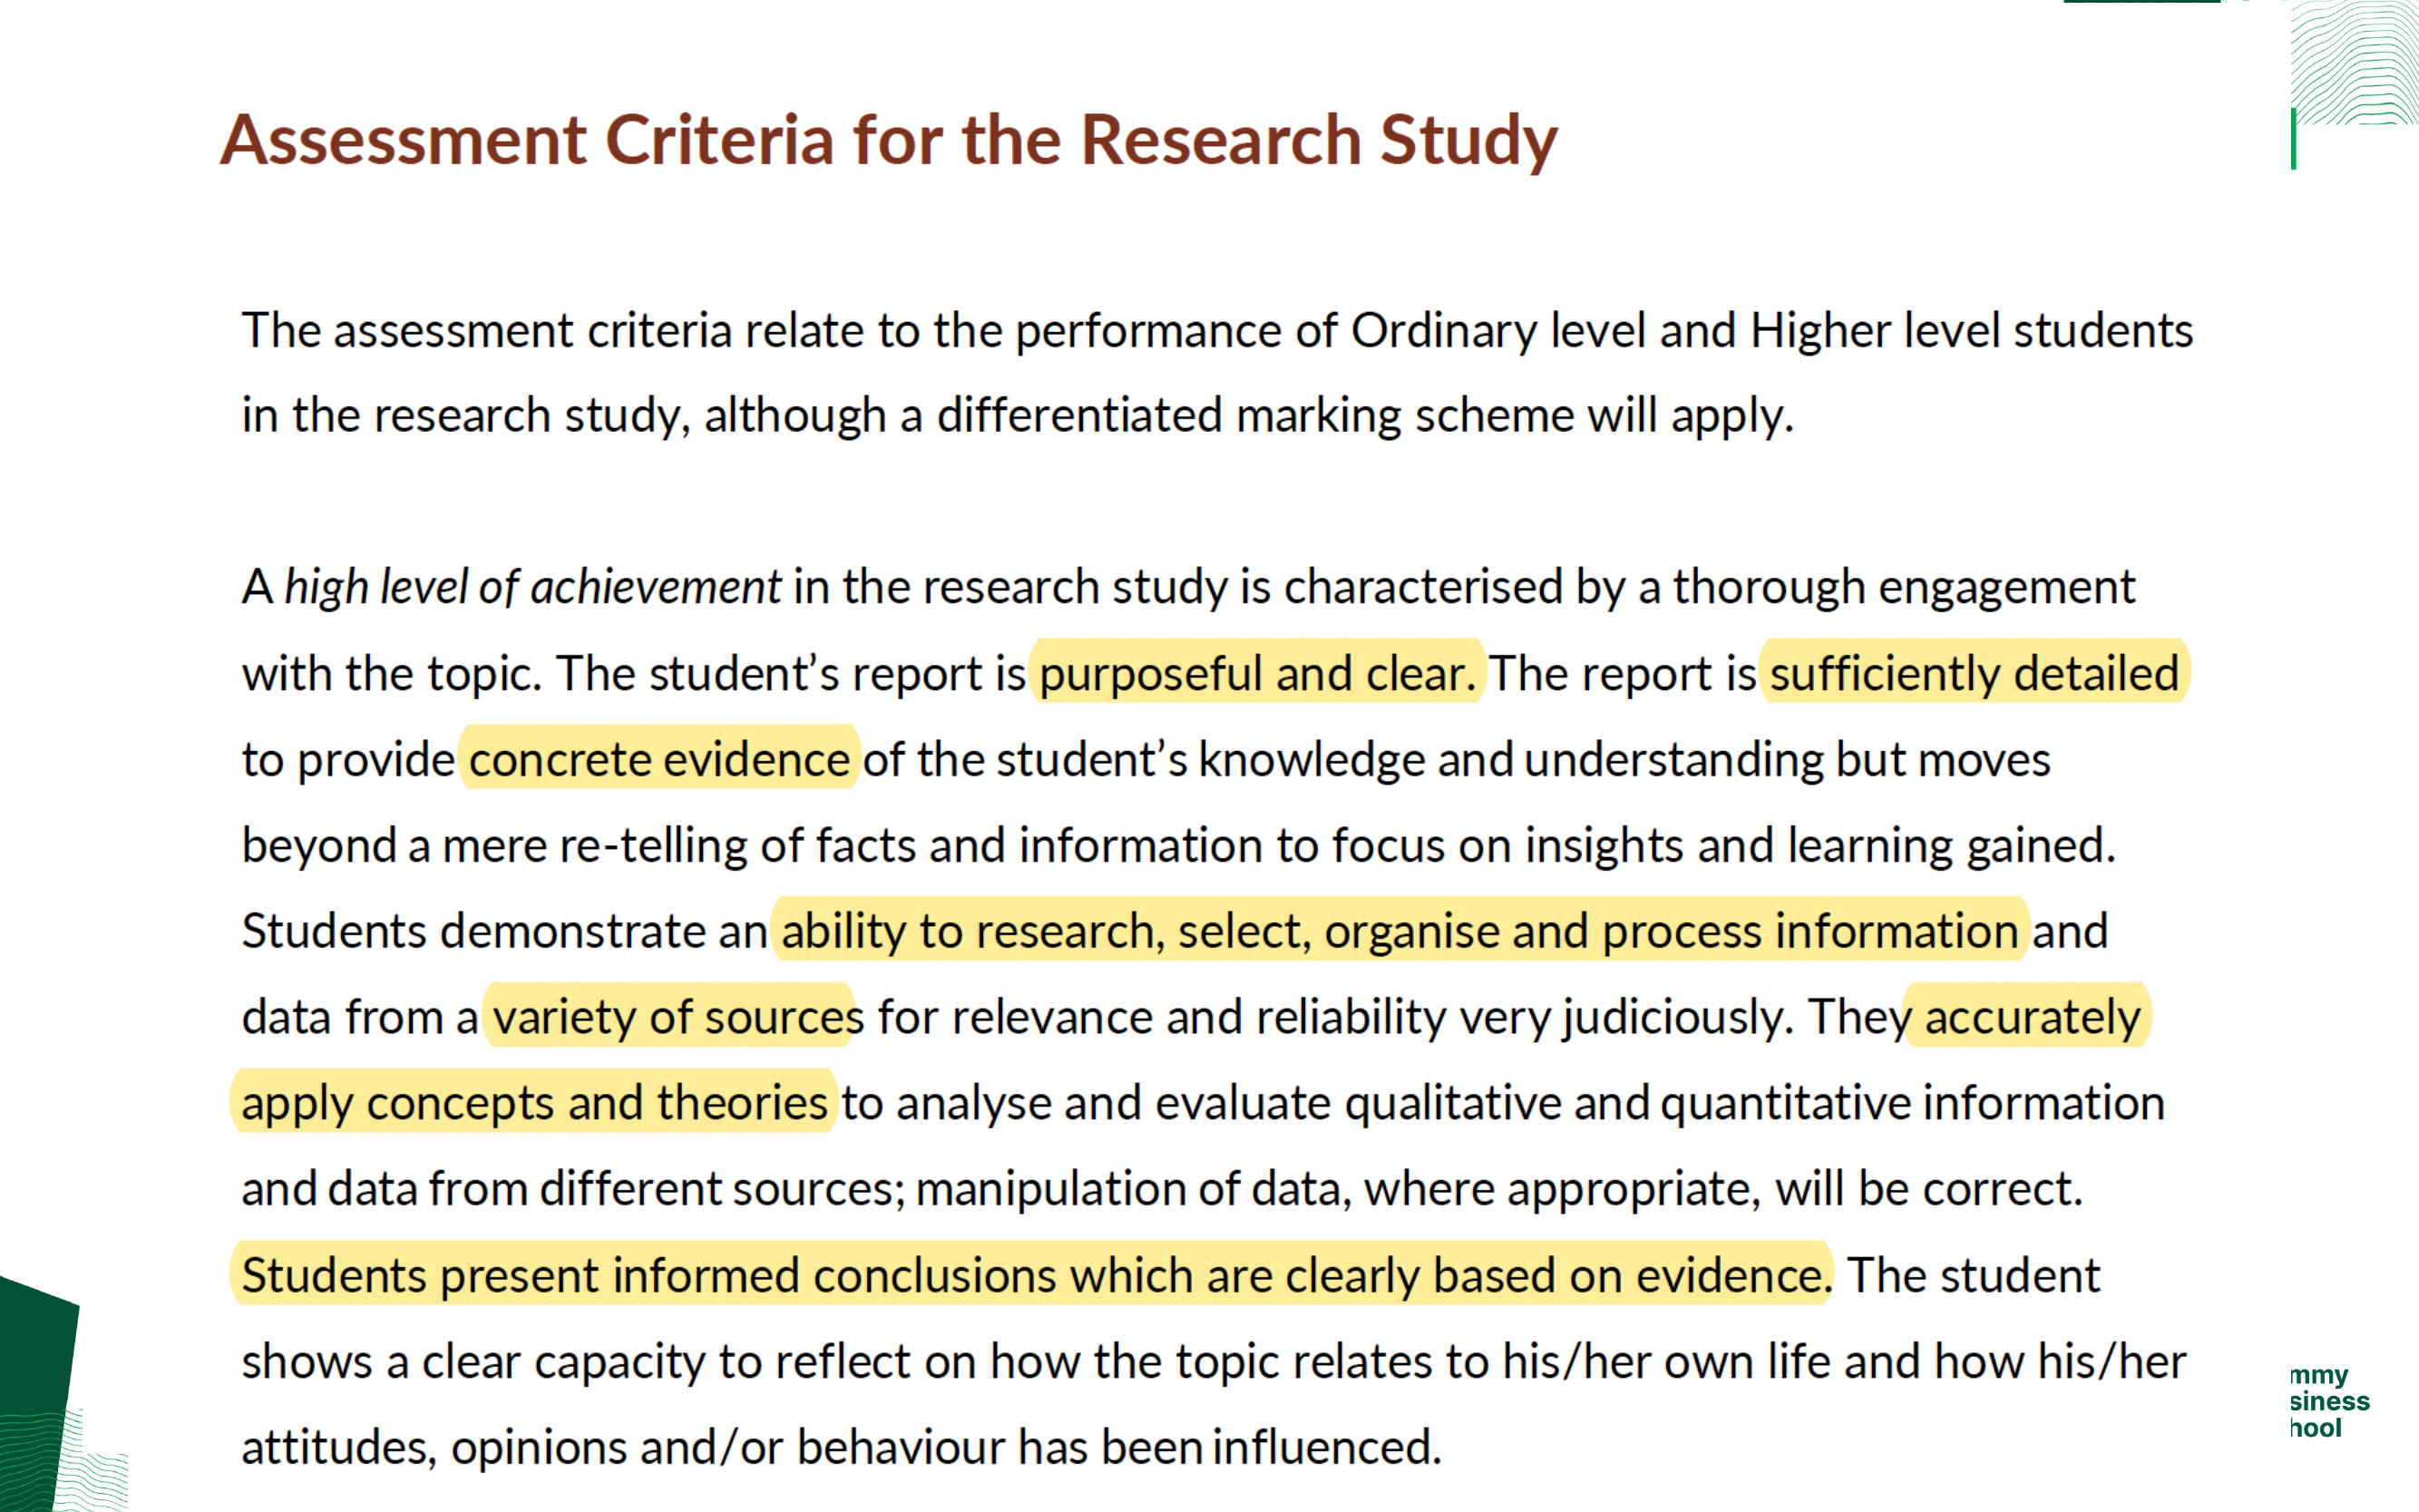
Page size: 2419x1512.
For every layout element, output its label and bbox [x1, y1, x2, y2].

picture [128, 3, 2291, 1512]
